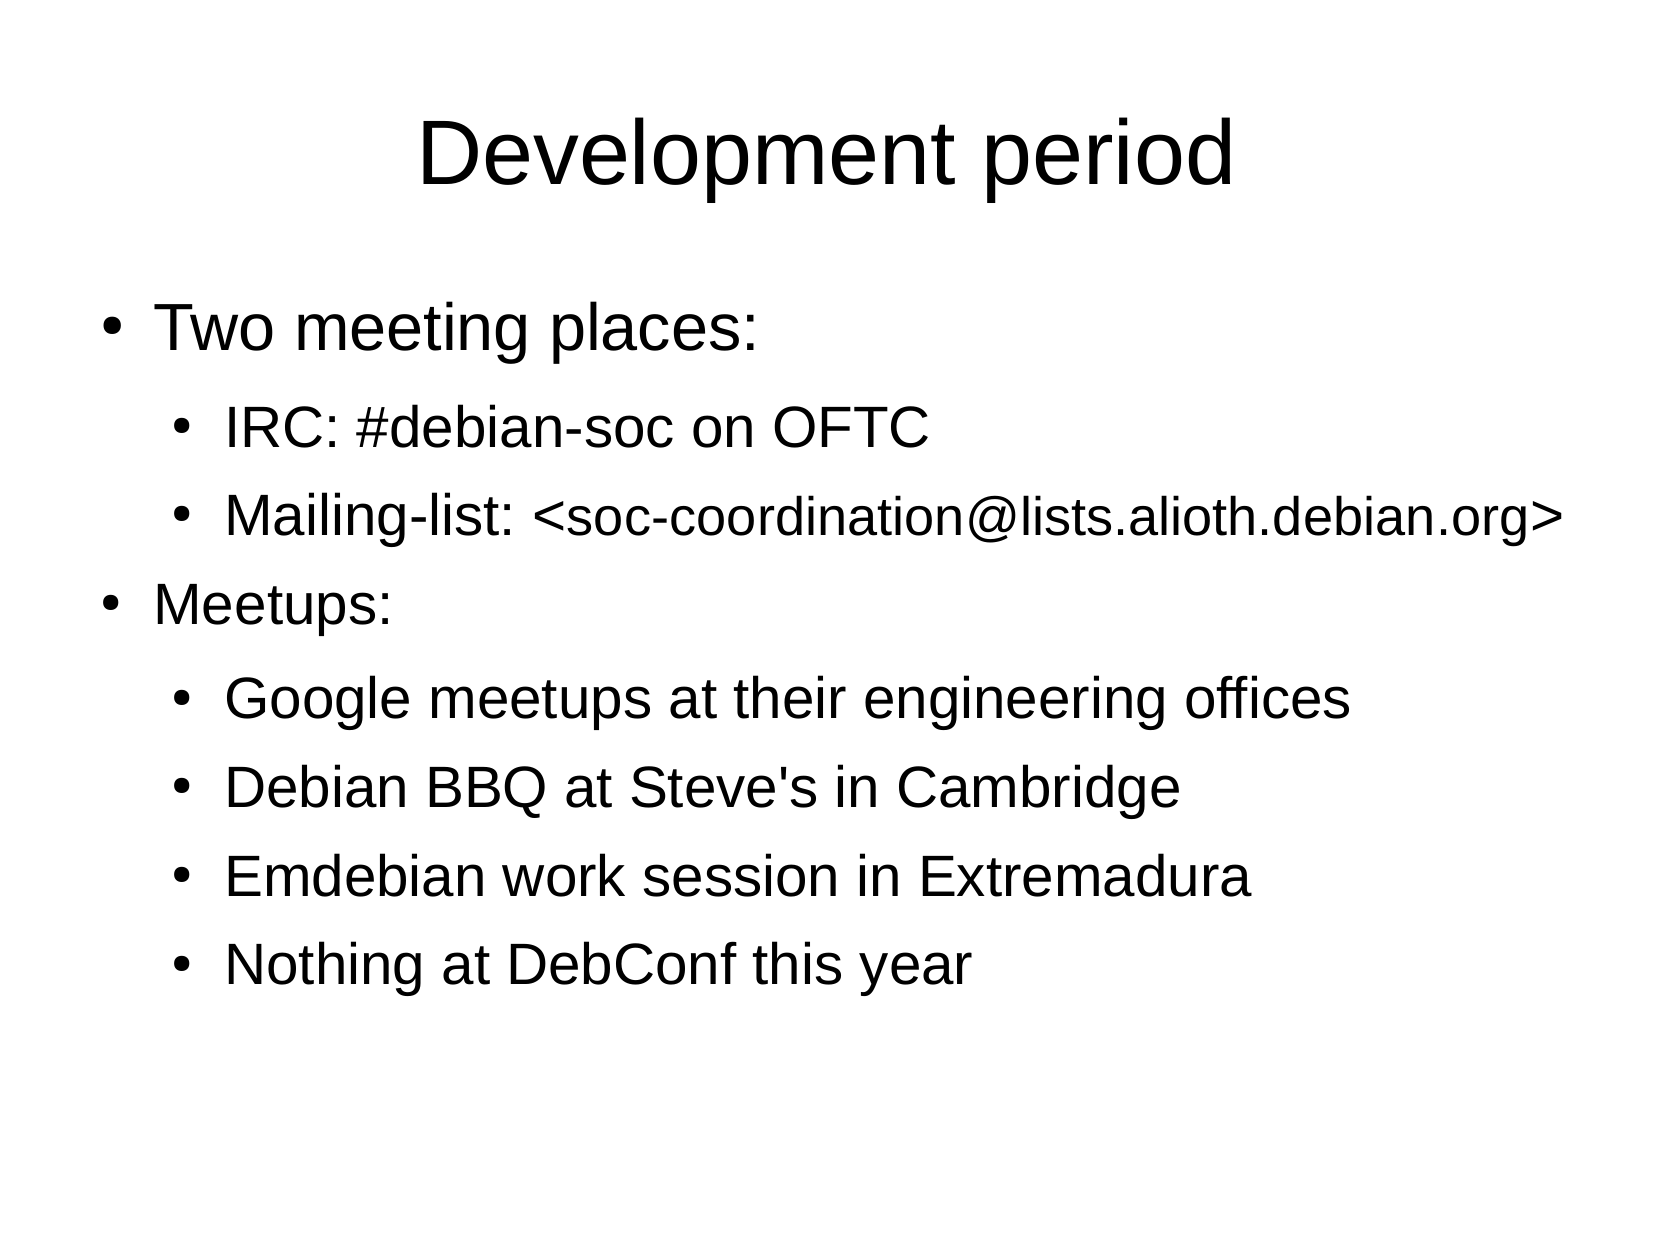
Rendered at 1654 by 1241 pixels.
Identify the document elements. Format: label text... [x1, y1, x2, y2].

list Two meeting places: IRC: #debian-soc on OFTC Mailing-list: <soc-coordination@lists.alioth.debian.org> Meetups: Google meetups at their engineering offices Debian BBQ at Steve's in Cambridge Emdebian work session in Extremadura Nothing at DebConf this year [82, 290, 1571, 1109]
title Development period [82, 49, 1571, 257]
